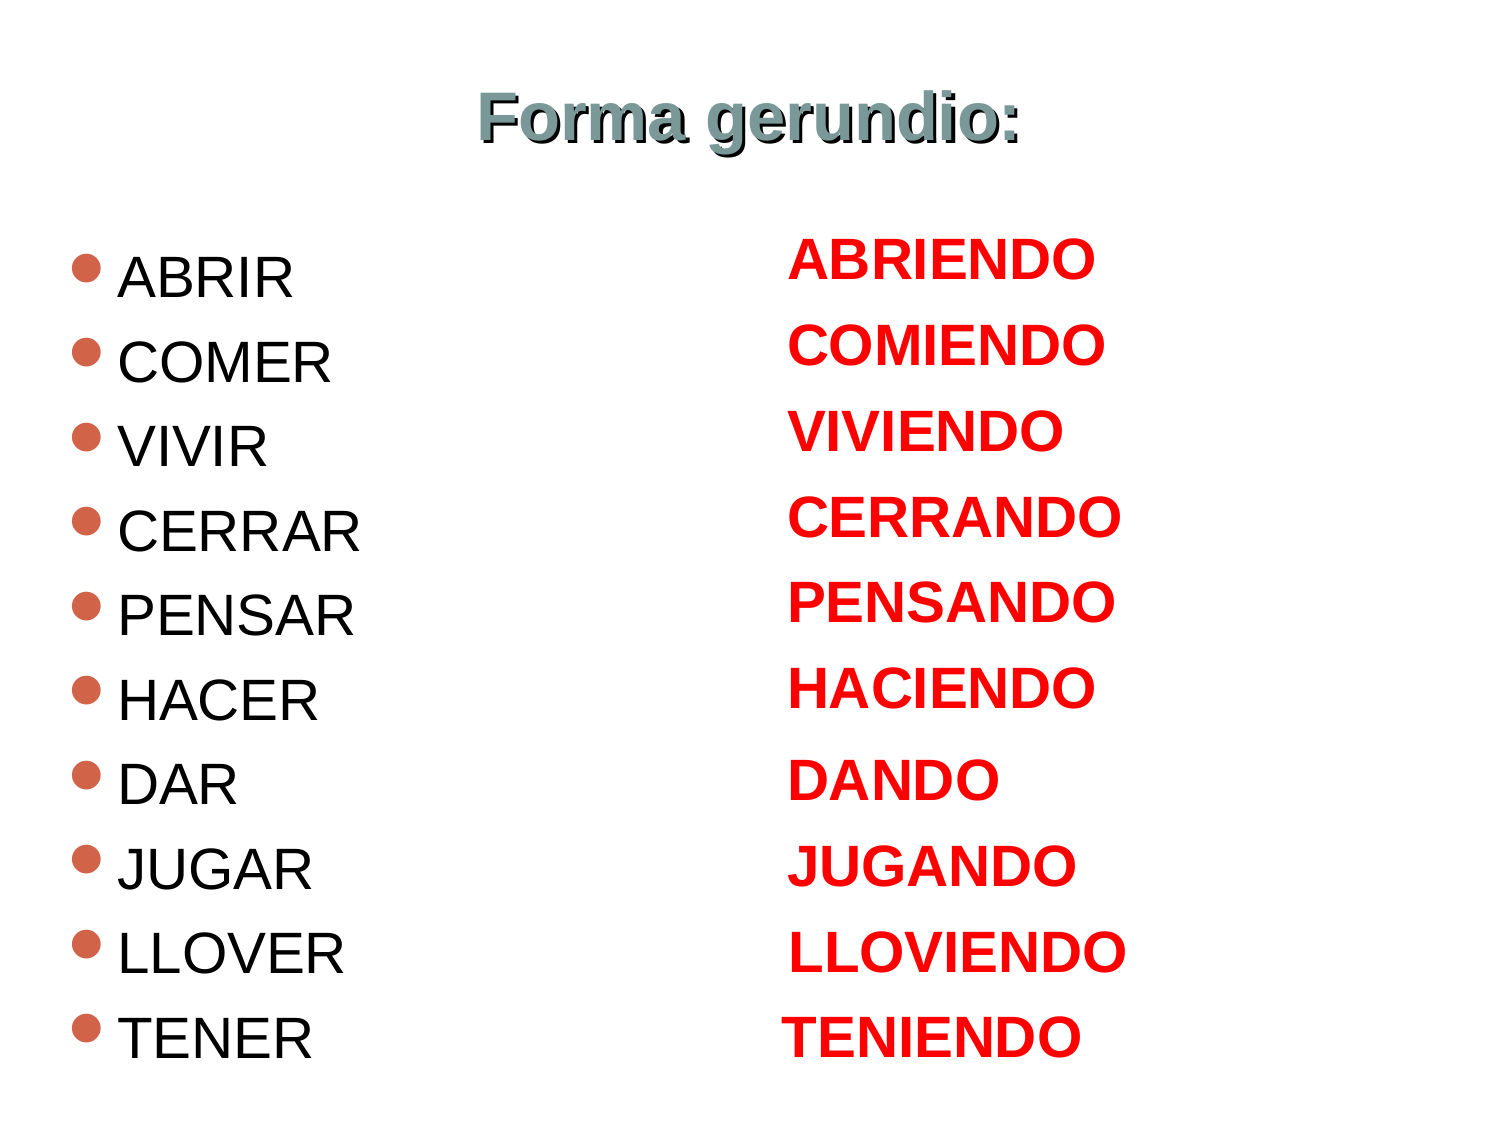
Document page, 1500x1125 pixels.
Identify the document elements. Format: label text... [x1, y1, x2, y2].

text_box VIVIENDO [772, 385, 1247, 471]
text_box LLOVIENDO [773, 905, 1248, 992]
text_box CERRANDO [772, 471, 1247, 556]
title Forma gerundio: [49, 37, 1450, 162]
text_box TENIENDO [767, 991, 1241, 1078]
list ABRIR COMER VIVIR CERRAR PENSAR HACER DAR JUGAR LLOVER TENER [53, 231, 1449, 1078]
text_box COMIENDO [772, 299, 1247, 385]
text_box HACIENDO [772, 642, 1247, 729]
text_box ABRIENDO [772, 213, 1247, 299]
text_box PENSANDO [772, 556, 1247, 642]
text_box JUGANDO [772, 820, 1247, 906]
text_box DANDO [772, 734, 1247, 820]
